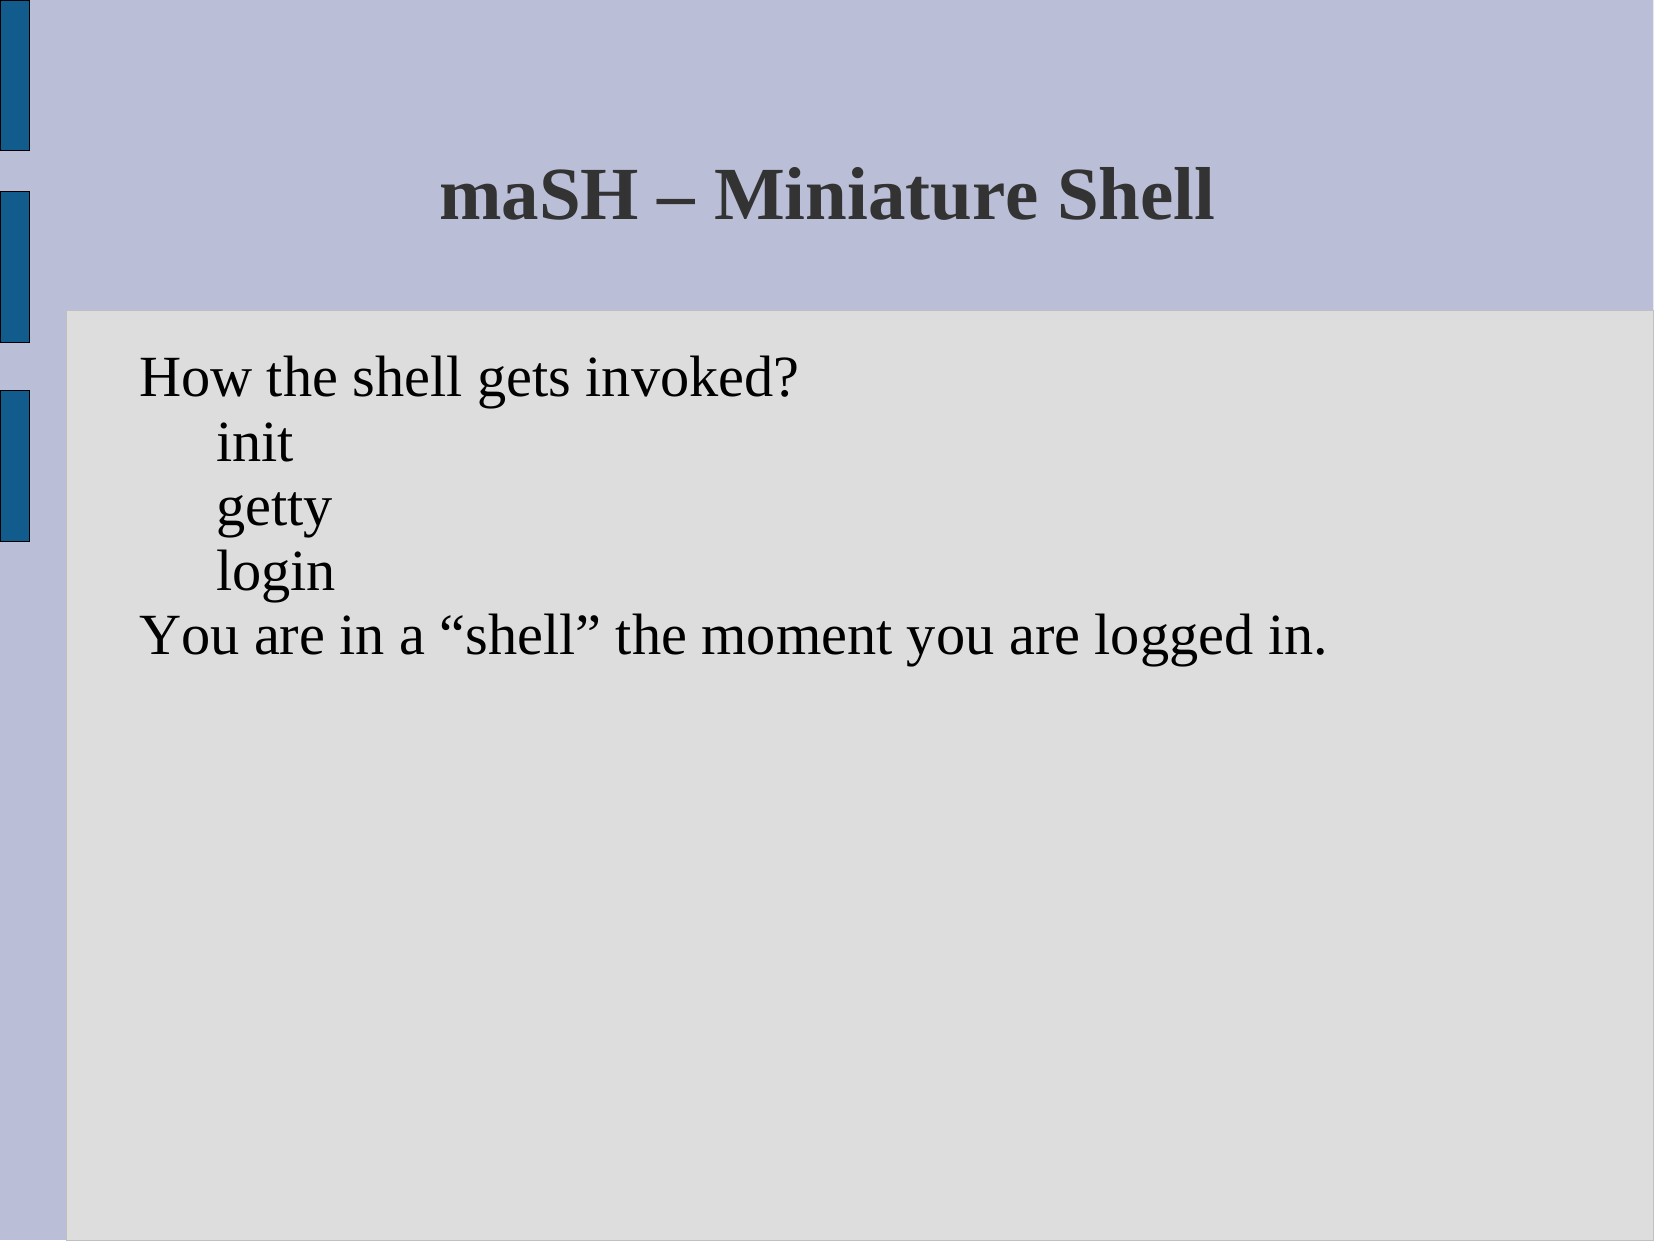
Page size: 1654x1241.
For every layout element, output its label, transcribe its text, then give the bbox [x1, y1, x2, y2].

title maSH – Miniature Shell [121, 98, 1534, 291]
list How the shell gets invoked? init getty login You are in a “shell” the moment you are logged in. [121, 344, 1534, 1112]
